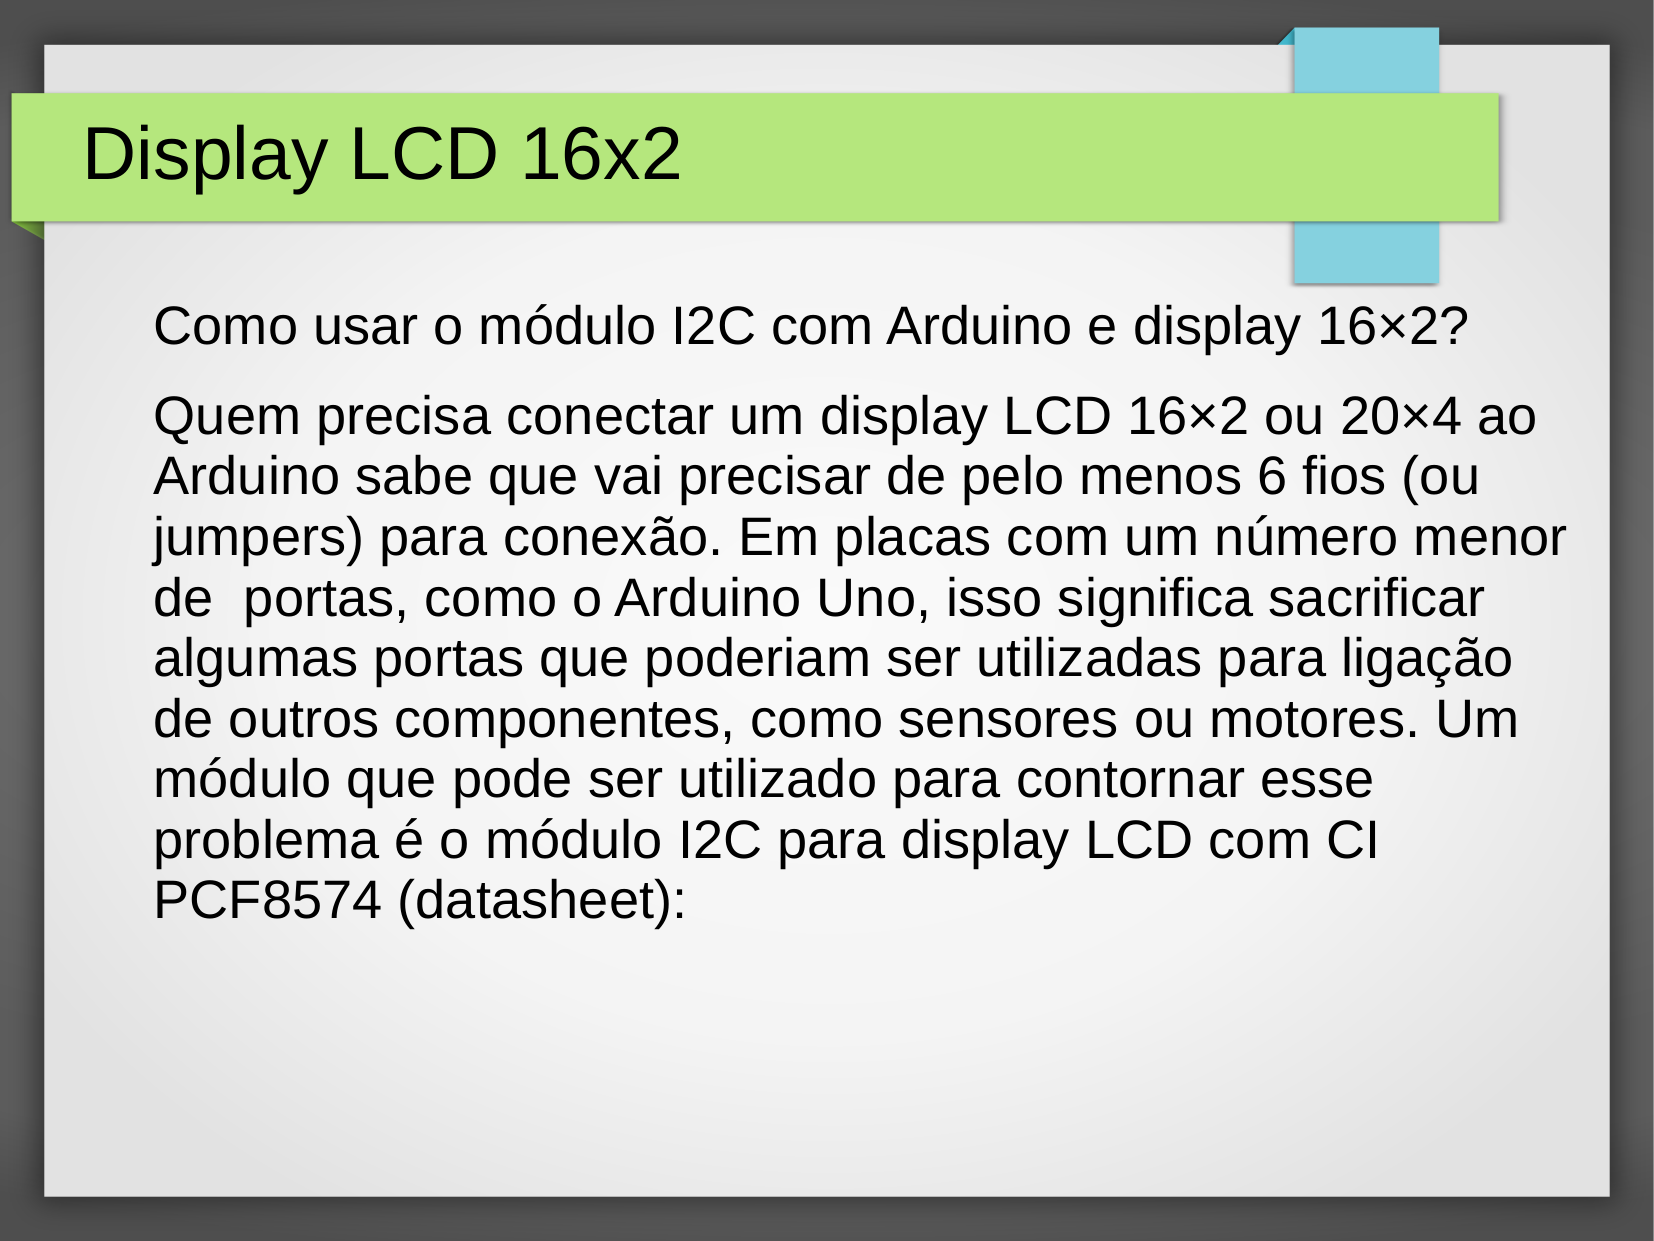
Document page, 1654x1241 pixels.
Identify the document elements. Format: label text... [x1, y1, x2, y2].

title Display LCD 16x2 [82, 94, 1264, 213]
picture [0, 0, 1654, 1241]
list Como usar o módulo I2C com Arduino e display 16×2? Quem precisa conectar um display LCD 16×2 ou 20×4 ao Arduino sabe que vai precisar de pelo menos 6 fios (ou jumpers) para conexão. Em placas com um número menor de portas, como o Arduino Uno, isso significa sacrificar algumas portas que poderiam ser utilizadas para ligação de outros componentes, como sensores ou motores. Um módulo que pode ser utilizado para contornar esse problema é o módulo I2C para display LCD com CI PCF8574 (datasheet): [82, 295, 1571, 1015]
